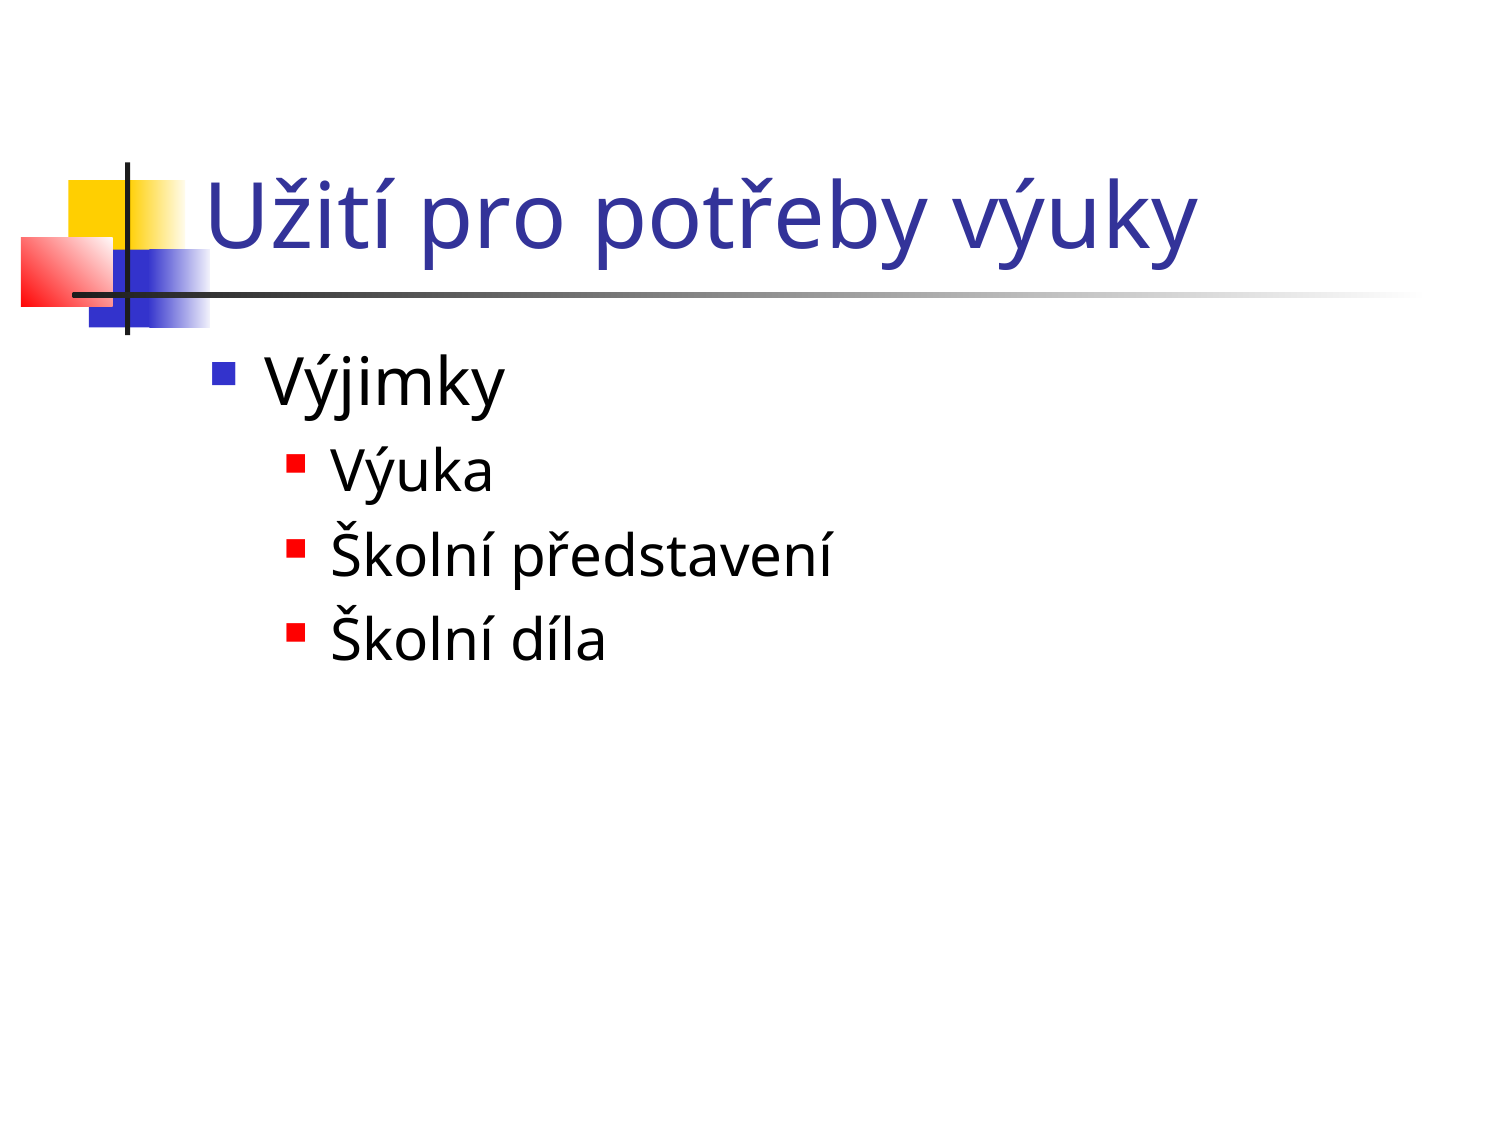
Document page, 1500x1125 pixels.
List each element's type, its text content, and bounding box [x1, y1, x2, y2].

title Užití pro potřeby výuky [188, 35, 1468, 276]
list Výjimky Výuka Školní představení Školní díla [193, 331, 1469, 1007]
